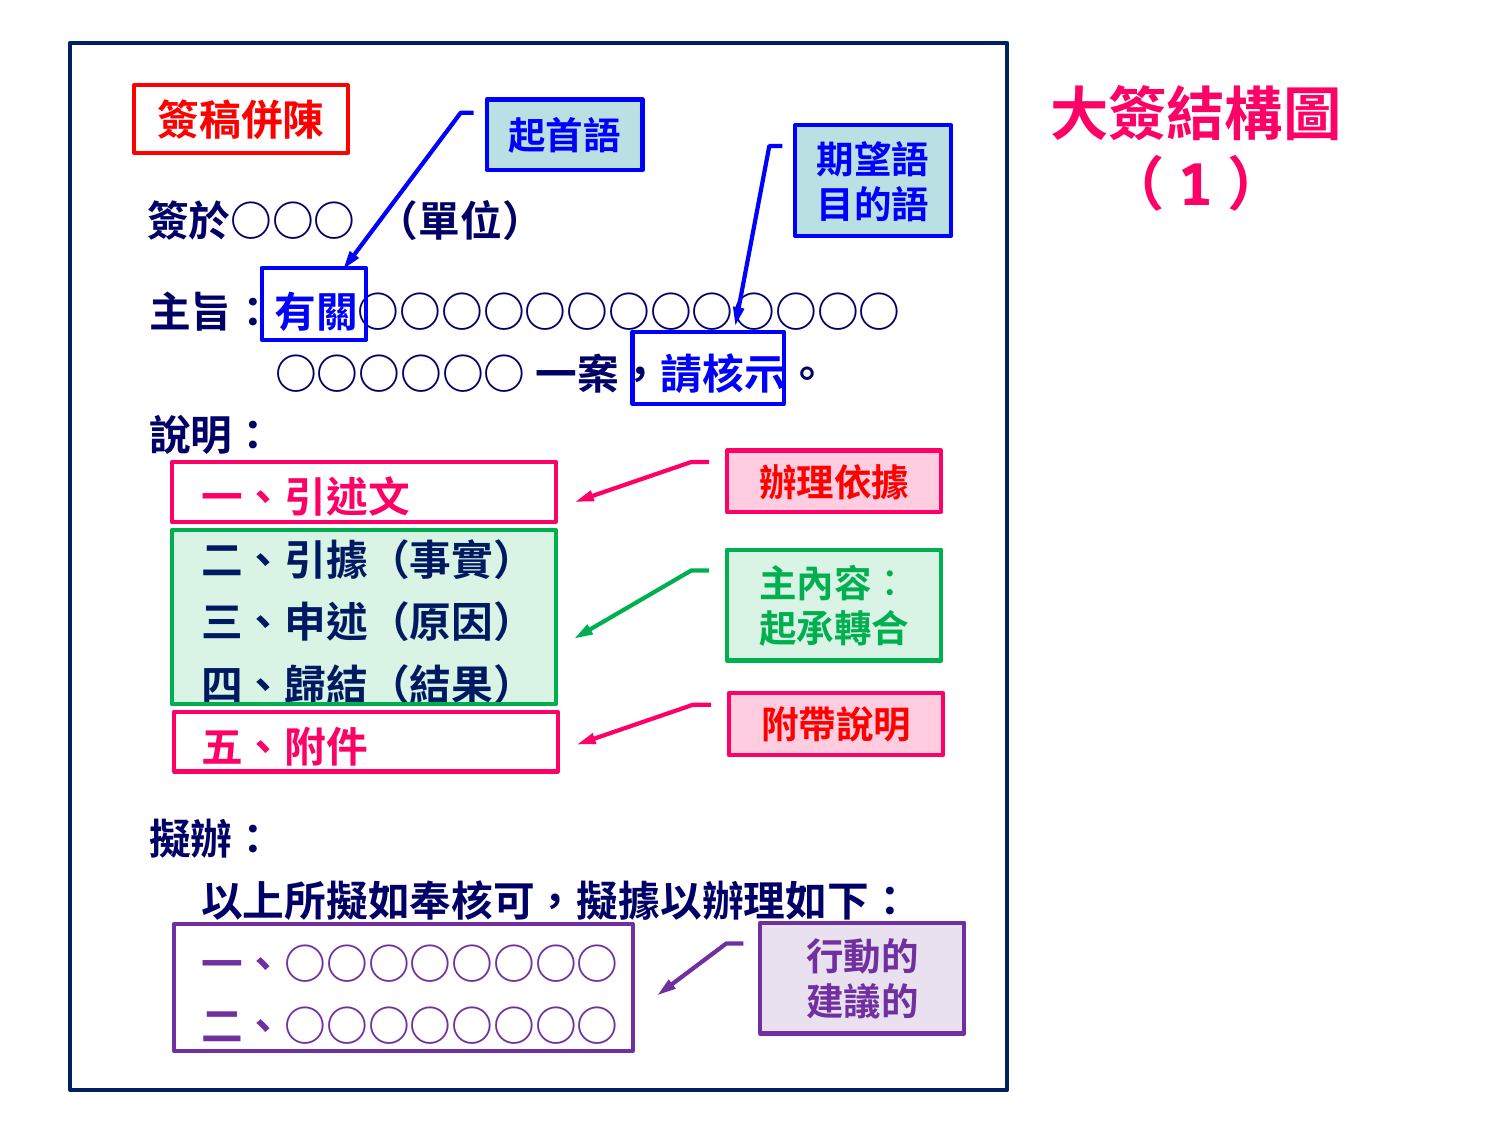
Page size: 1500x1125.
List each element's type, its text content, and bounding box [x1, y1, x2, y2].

text_box 大簽結構圖（1） [1035, 69, 1458, 225]
text_box 簽於○○○ （單位） [112, 186, 579, 253]
text_box 簽稿併陳 [134, 85, 348, 153]
text_box [172, 530, 556, 704]
text_box 擬辦： 以上所擬如奉核可，擬據以辦理如下： 一、○○○○○○○○ 二、○○○○○○○○ [176, 926, 631, 1049]
text_box 行動的 建議的 [760, 923, 964, 1033]
text_box 辦理依據 [727, 450, 941, 512]
text_box 主旨：有關○○○○○○○○○○○○○ ○○○○○○一案，請核示。 [134, 252, 941, 420]
text_box 附帶說明 [729, 693, 943, 755]
text_box 主內容︰ 起承轉合 [727, 550, 941, 660]
text_box 期望語目的語 [795, 125, 951, 236]
text_box 擬辦： 以上所擬如奉核可，擬據以辦理如下： 一、○○○○○○○○ 二、○○○○○○○○ [134, 792, 964, 1049]
text_box 說明： 一、引述文 二、引據（事實） 三、申述（原因） 四、歸結（結果） 五、附件 [134, 388, 987, 779]
text_box 起首語 [487, 99, 642, 170]
